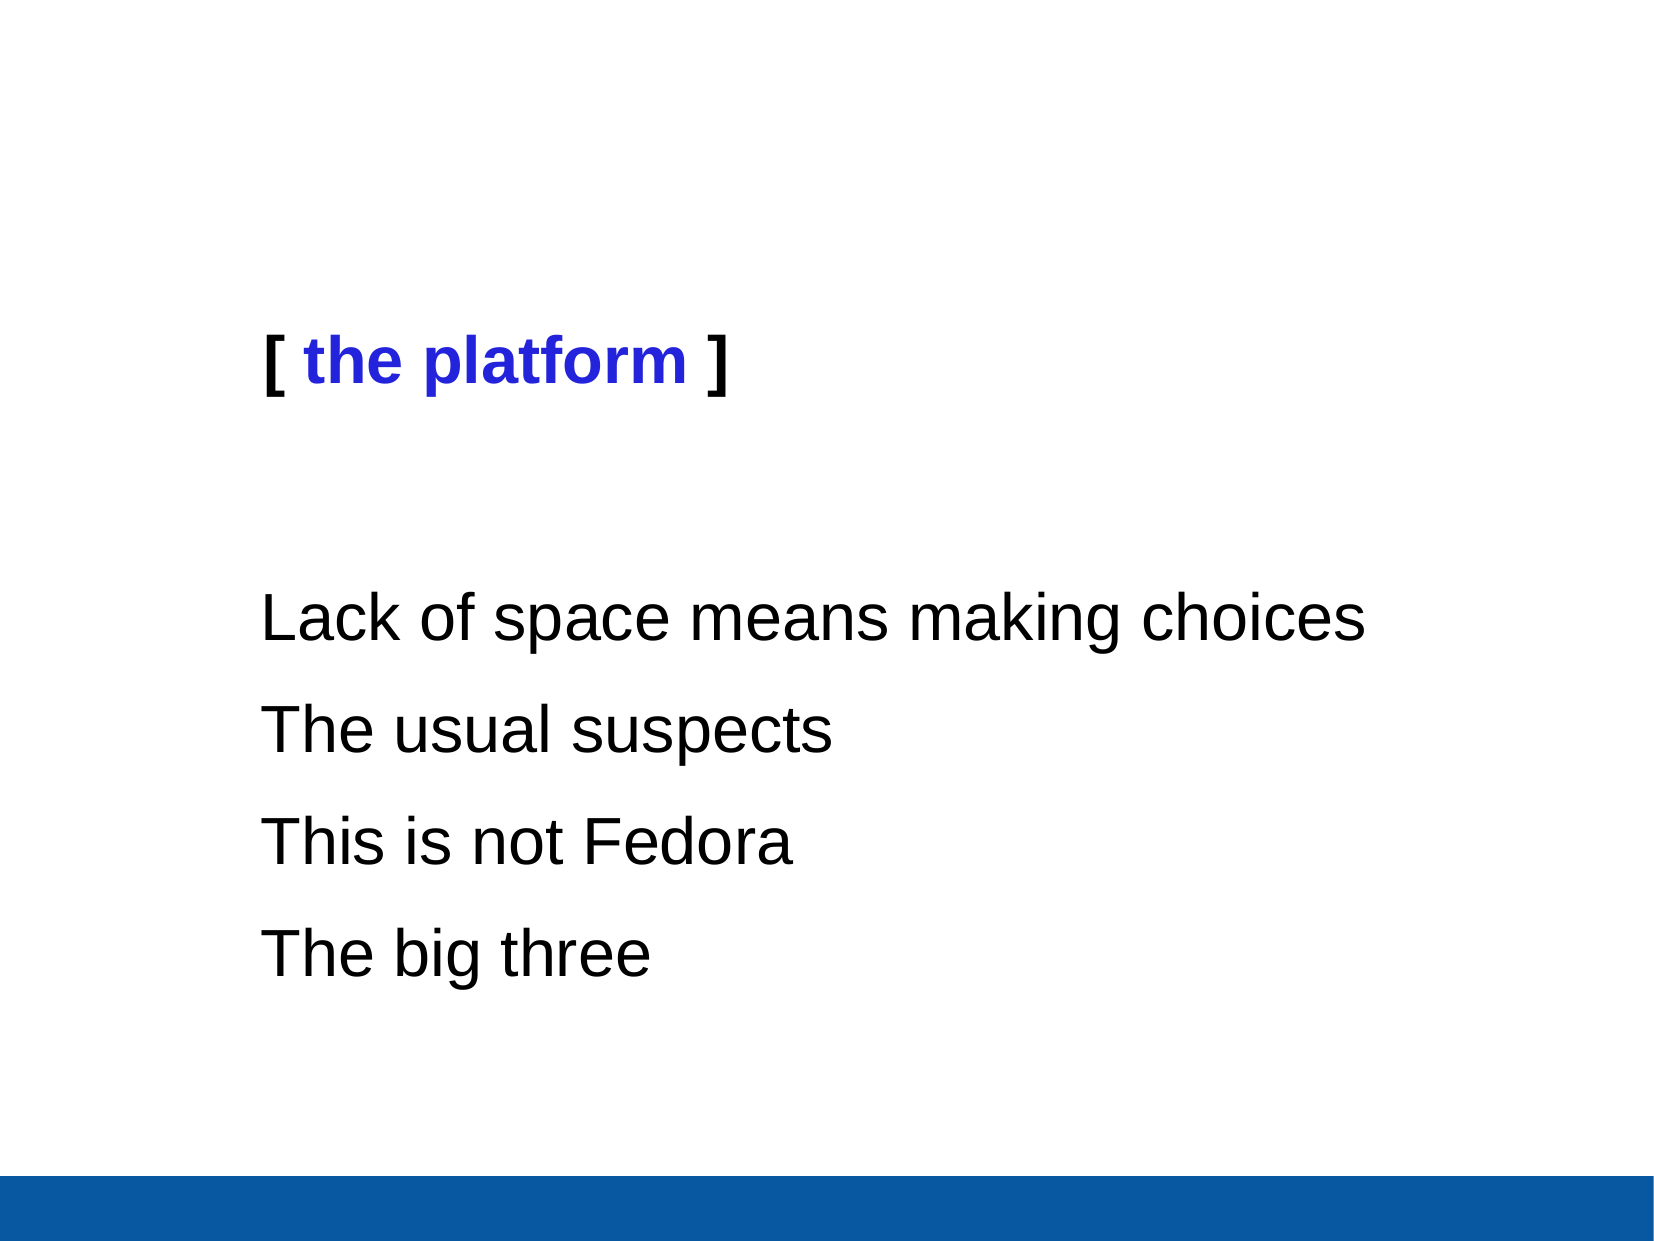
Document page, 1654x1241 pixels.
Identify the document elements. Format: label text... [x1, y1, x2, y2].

text_box [ the platform ] [263, 323, 731, 399]
picture [0, 1176, 1654, 1241]
text_box Lack of space means making choices The usual suspects This is not Fedora The big three [260, 542, 1372, 954]
